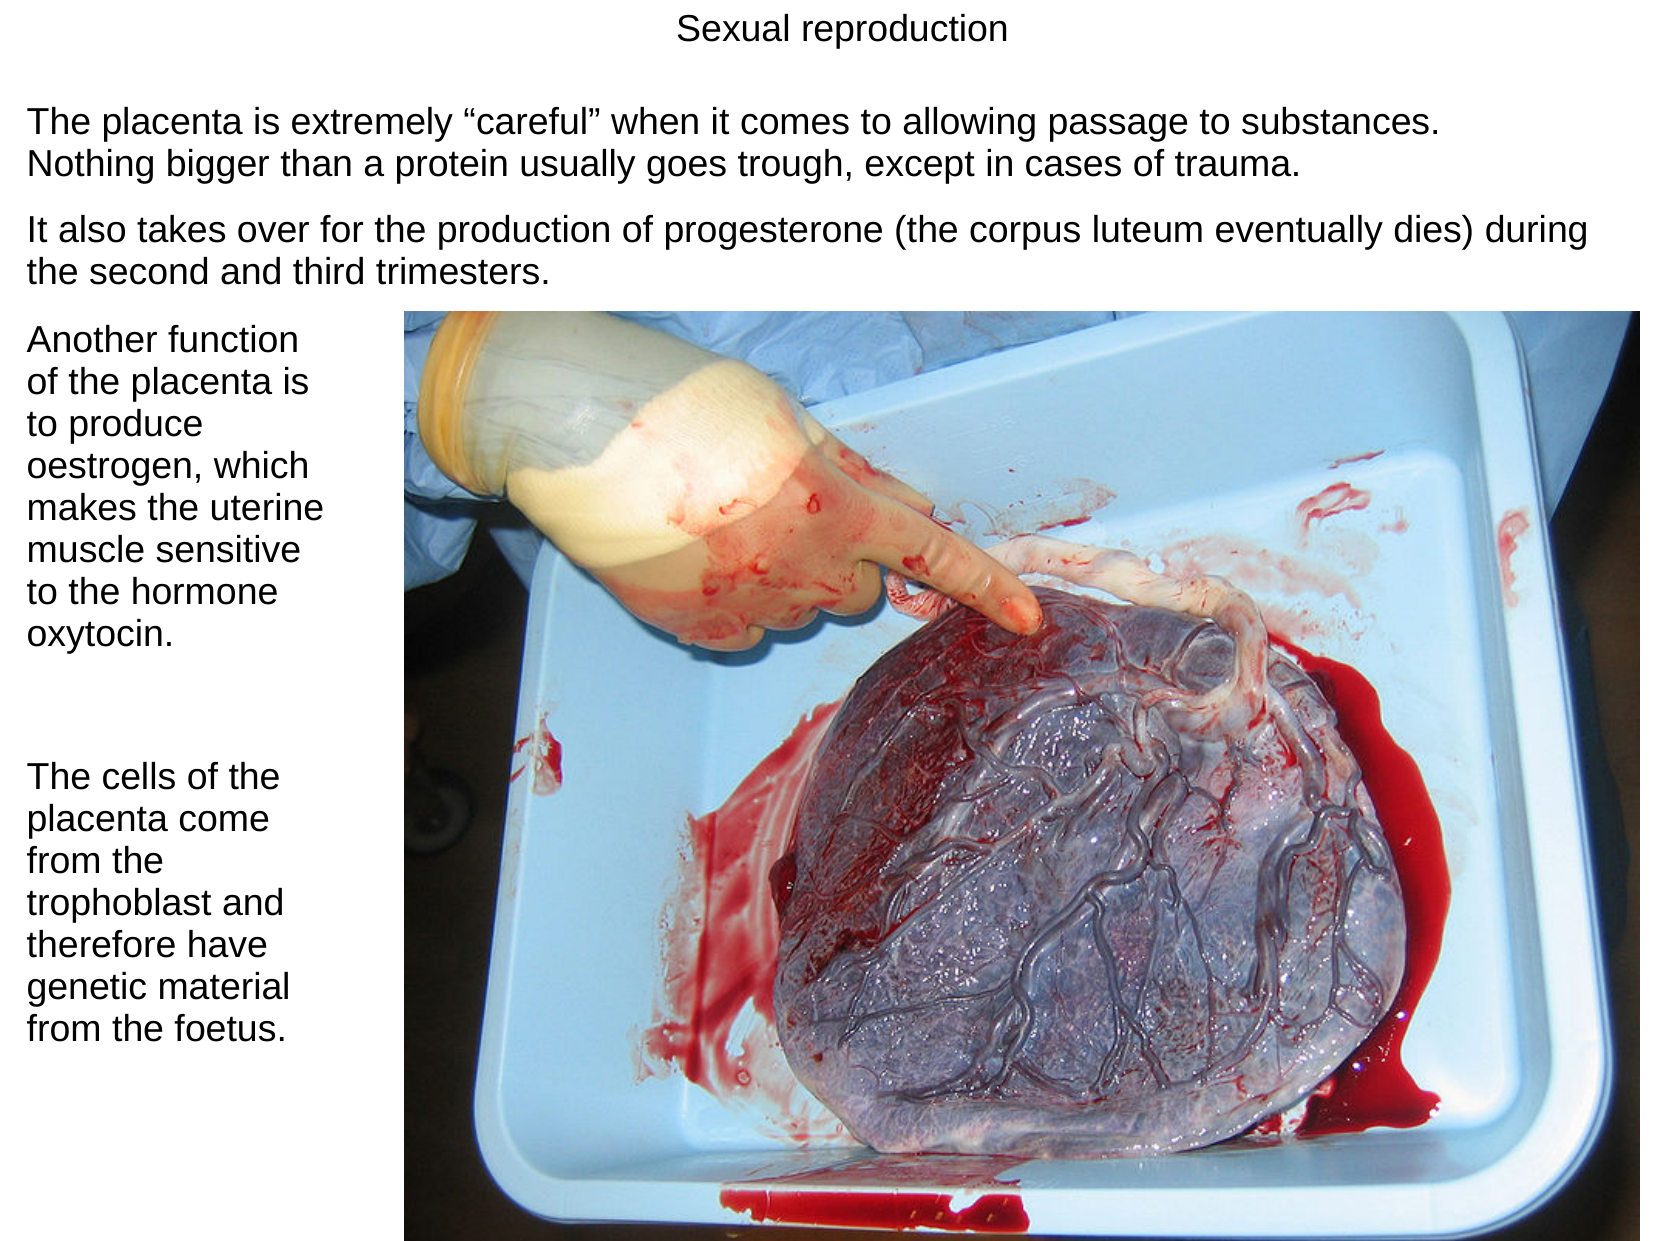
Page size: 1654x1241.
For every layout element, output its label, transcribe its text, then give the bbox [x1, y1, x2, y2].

text_box The placenta is extremely “careful” when it comes to allowing passage to substances. Nothing bigger than a protein usually goes trough, except in cases of trauma. [11, 92, 1630, 192]
picture [404, 311, 1640, 1241]
text_box It also takes over for the production of progesterone (the corpus luteum eventually dies) during the second and third trimesters. [11, 200, 1619, 426]
text_box Another function of the placenta is to produce oestrogen, which makes the uterine muscle sensitive to the hormone oxytocin. [11, 311, 355, 705]
text_box The cells of the placenta come from the trophoblast and therefore have genetic material from the foetus. [11, 748, 355, 1142]
text_box Sexual reproduction [661, 0, 1052, 60]
